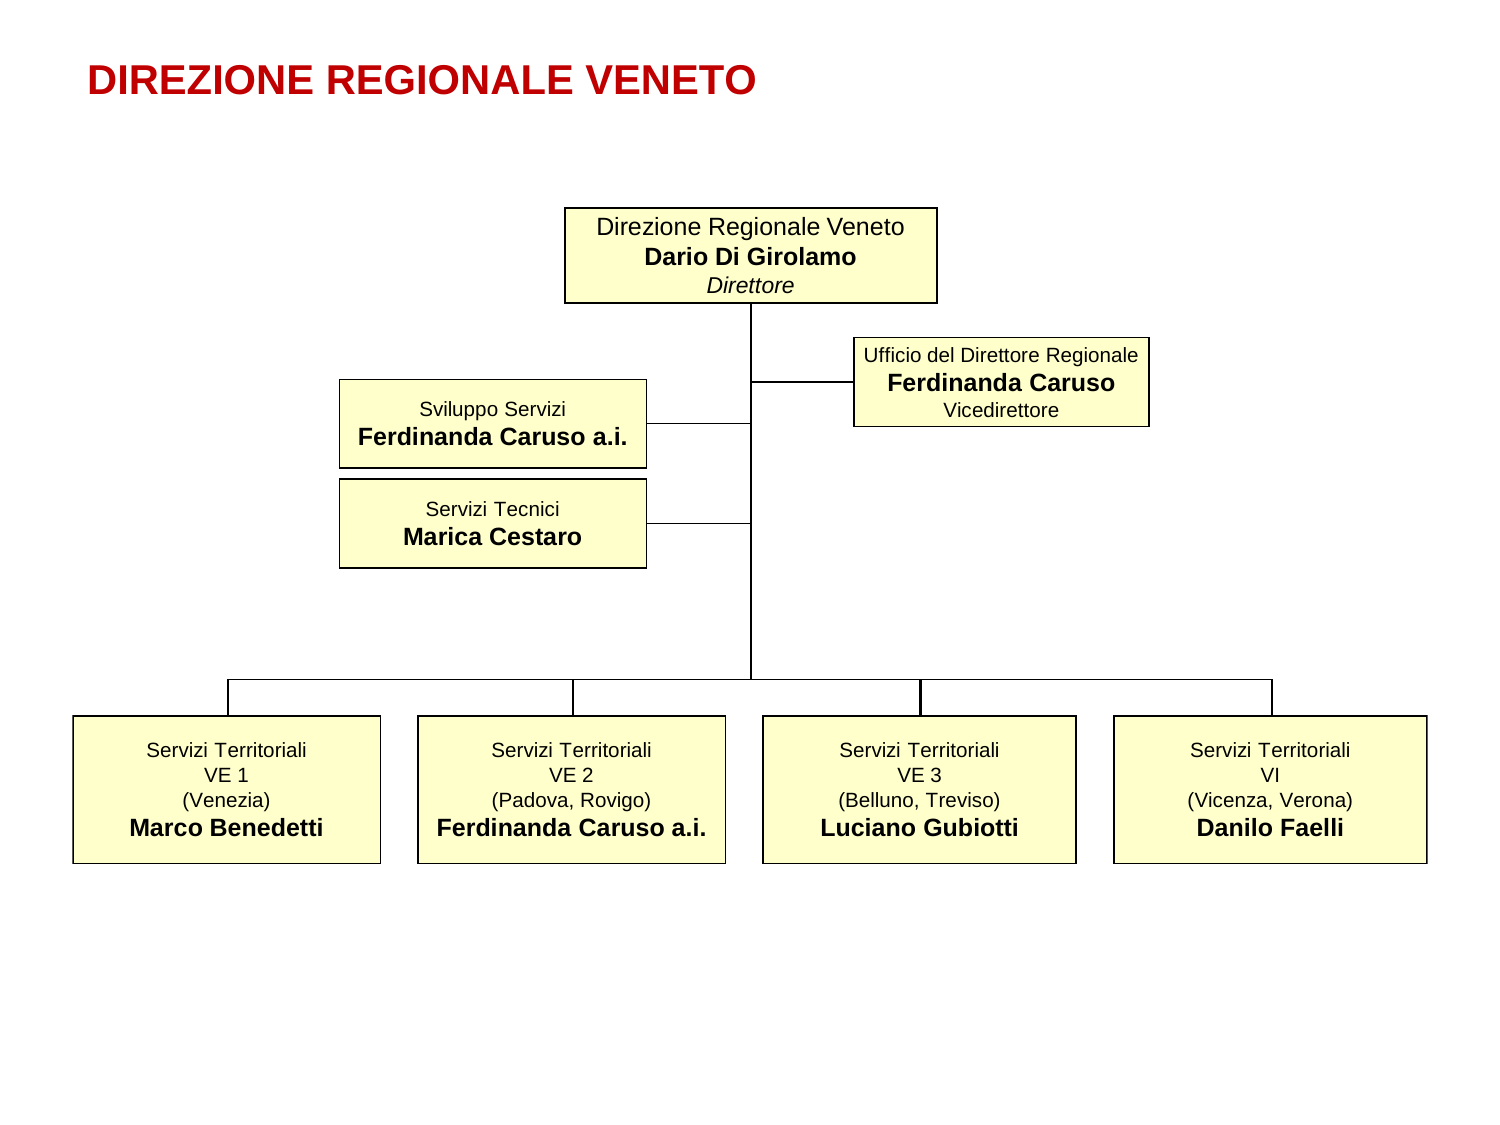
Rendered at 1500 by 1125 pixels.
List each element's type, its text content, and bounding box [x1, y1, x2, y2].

picture [72, 203, 1428, 865]
text_box DIREZIONE REGIONALE VENETO [72, 45, 1424, 128]
